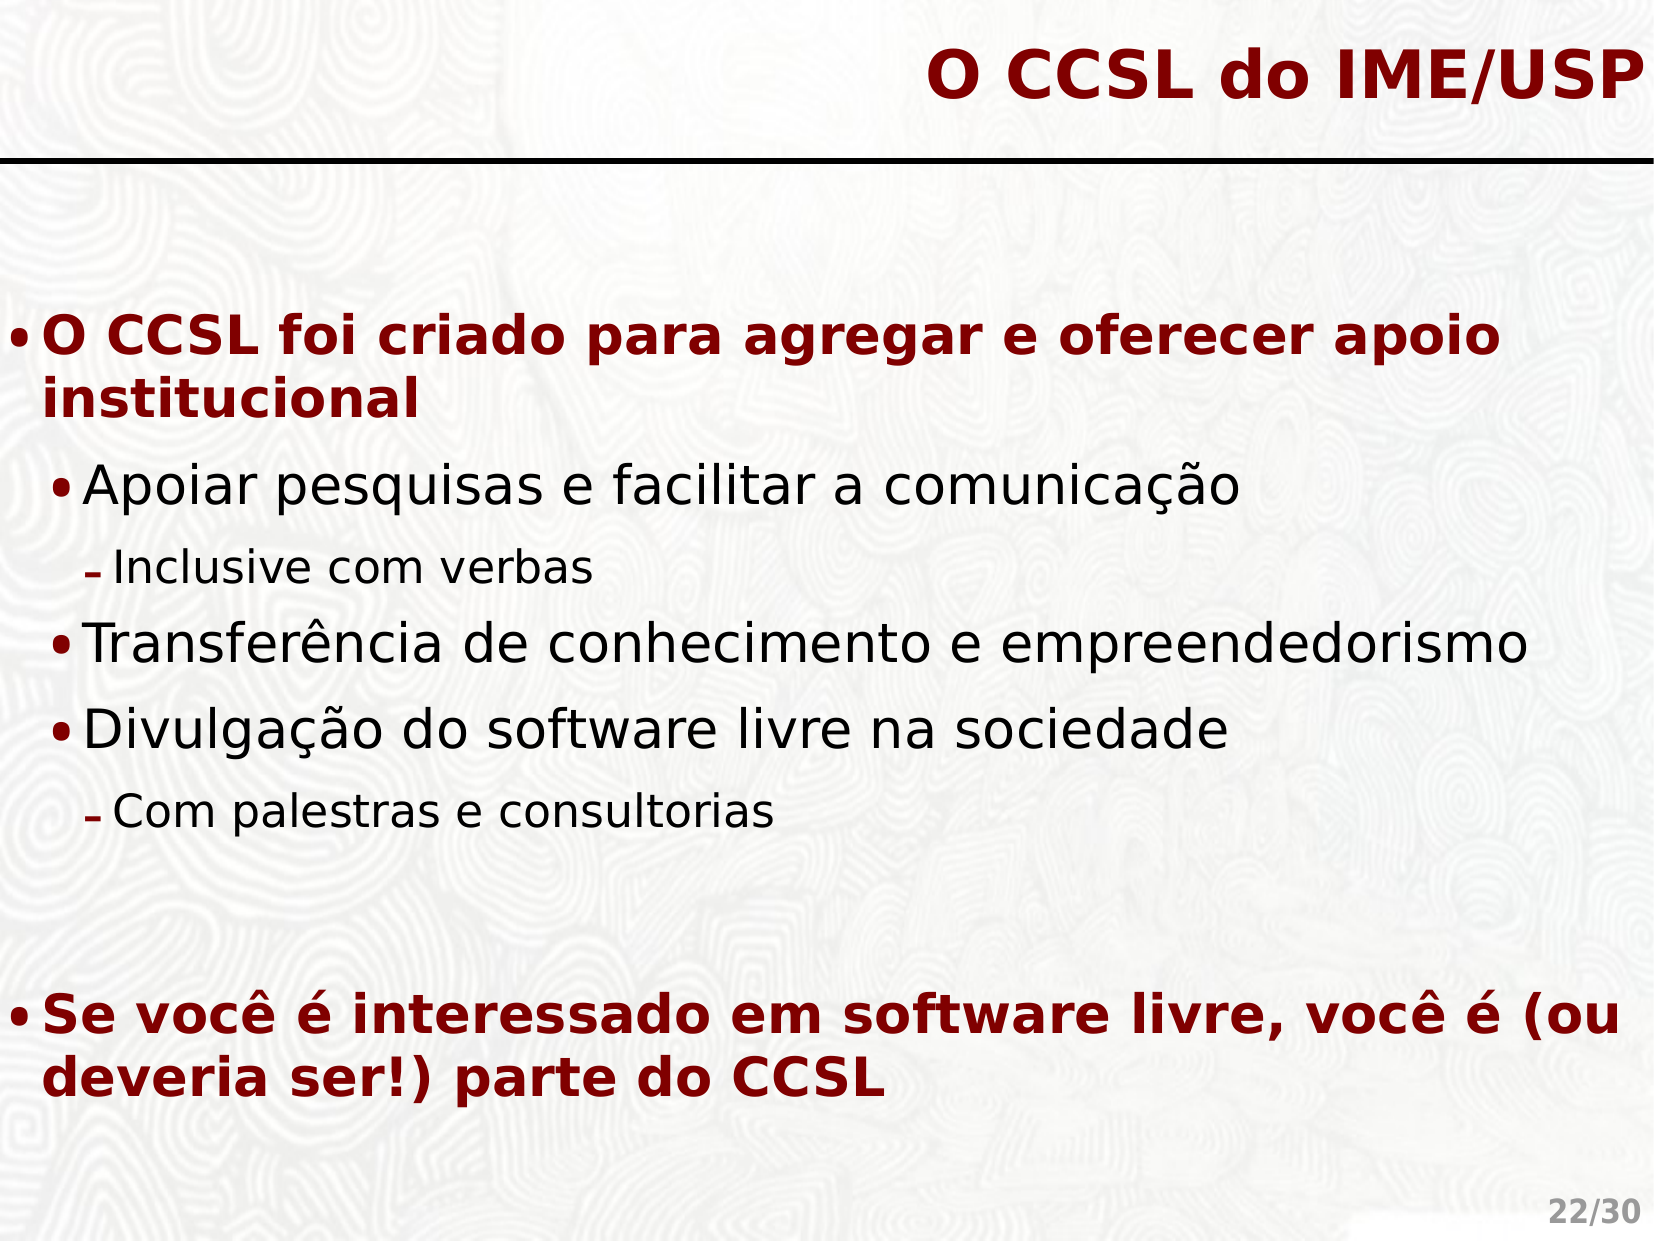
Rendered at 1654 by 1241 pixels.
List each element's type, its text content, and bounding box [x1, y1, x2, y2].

picture [0, 164, 1654, 1241]
list O CCSL foi criado para agregar e oferecer apoio institucional Apoiar pesquisas e facilitar a comunicação Inclusive com verbas Transferência de conhecimento e empreendedorismo Divulgação do software livre na sociedade Com palestras e consultorias Se você é interessado em software livre, você é (ou deveria ser!) parte do CCSL [5, 177, 1654, 1229]
picture [0, 0, 1654, 158]
title O CCSL do IME/USP [602, 0, 1648, 153]
